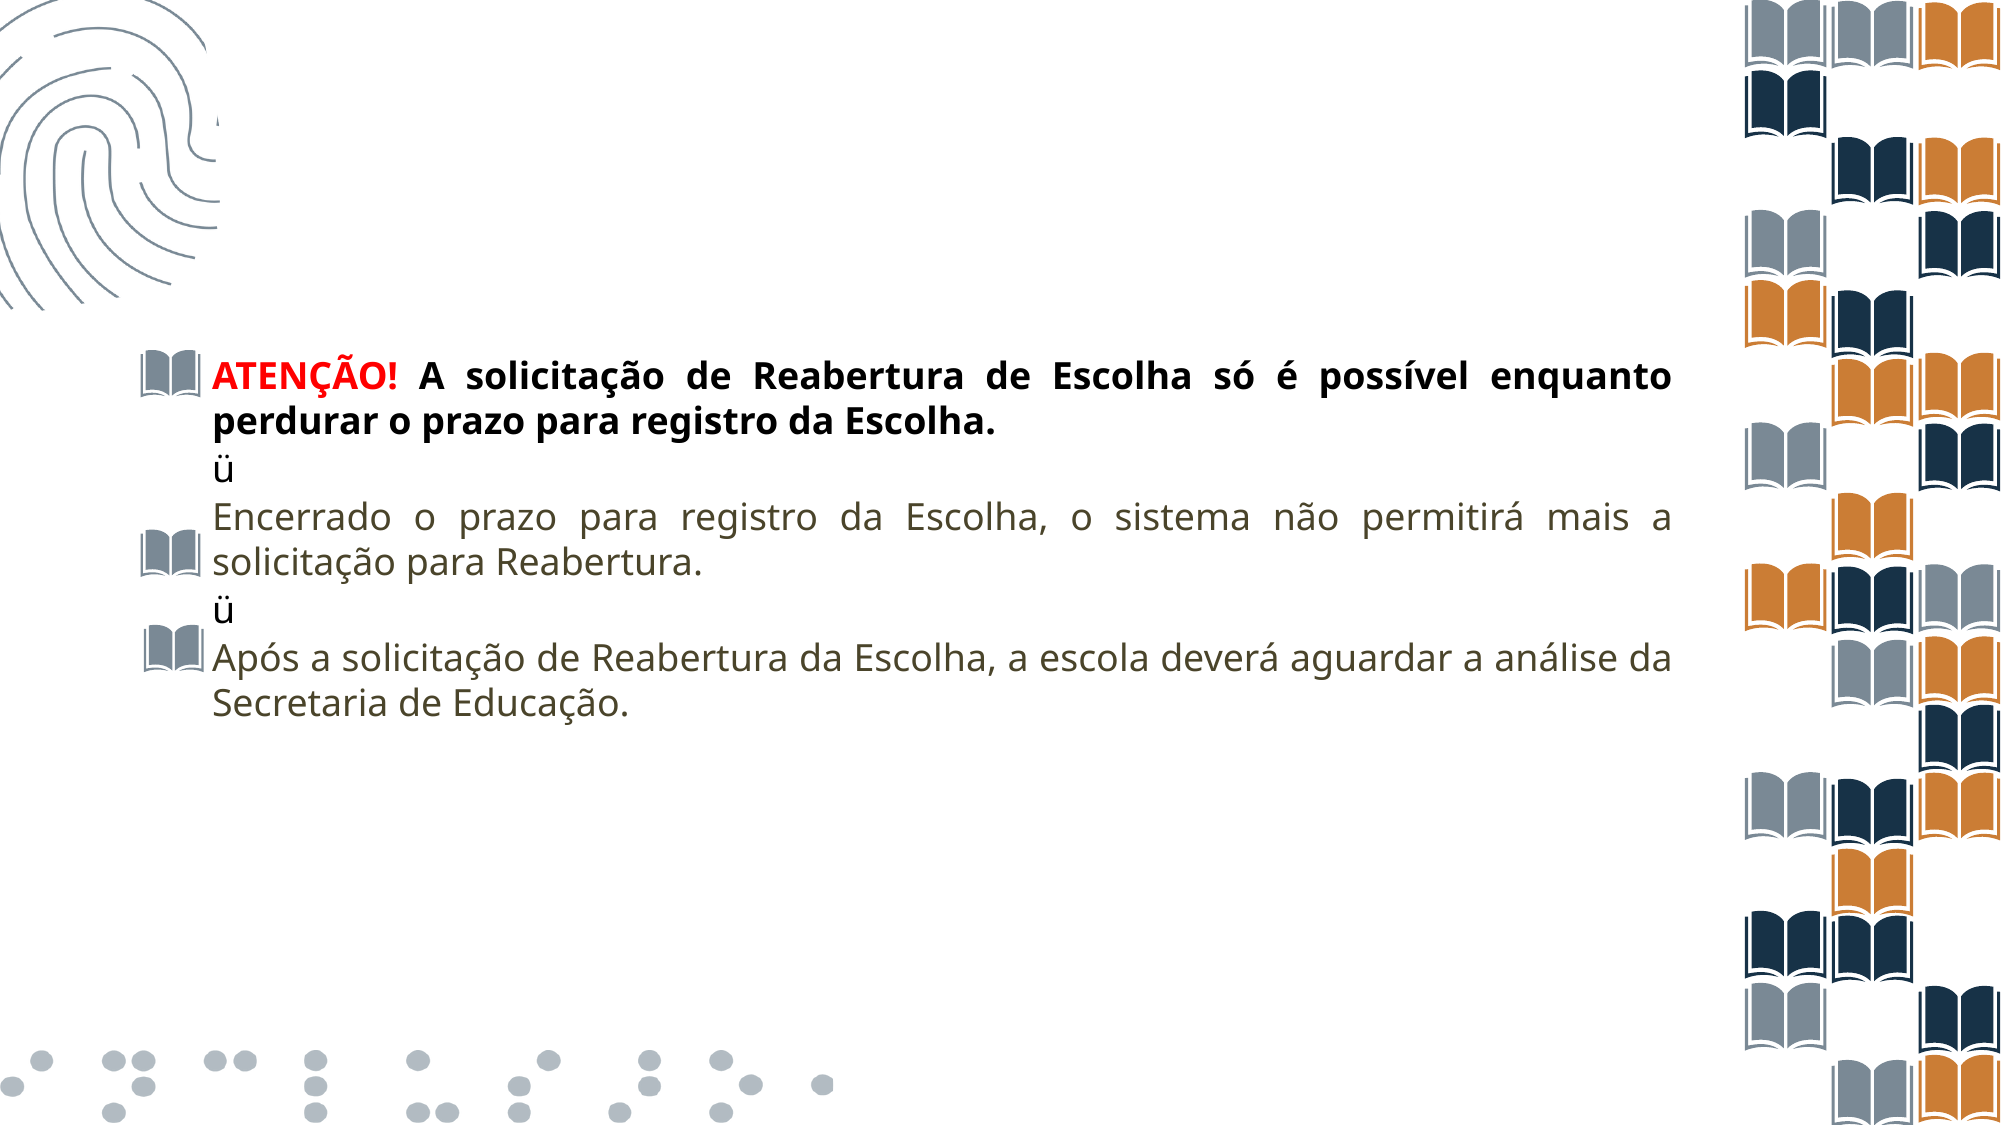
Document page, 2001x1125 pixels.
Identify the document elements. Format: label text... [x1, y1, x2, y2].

text_box [1918, 982, 2000, 1123]
text_box [1831, 489, 1914, 561]
text_box [1831, 0, 1914, 69]
text_box [1918, 561, 2000, 841]
text_box [1918, 207, 2000, 279]
text_box [1744, 0, 1827, 139]
text_box [1831, 636, 1914, 708]
text_box [140, 527, 201, 577]
text_box [1744, 769, 1827, 840]
text_box [143, 622, 204, 673]
text_box [0, 1050, 834, 1123]
text_box [1744, 560, 1827, 632]
text_box ATENÇÃO! A solicitação de Reabertura de Escolha só é possível enquanto perdurar o prazo para registro da Escolha. Encerrado o prazo para registro da Escolha, o sistema não permitirá mais a solicitação para Reabertura. Após a solicitação de Reabertura da Escolha, a escola deverá aguardar a análise da Secretaria de Educação. [197, 344, 1699, 724]
text_box [1918, 134, 2000, 206]
text_box [140, 347, 197, 398]
text_box [1744, 206, 1827, 348]
text_box [1744, 907, 1827, 1051]
text_box [1831, 563, 1914, 635]
text_box [1831, 1056, 1914, 1125]
text_box [1918, 0, 2000, 71]
text_box [0, 0, 246, 318]
text_box [1918, 349, 2000, 492]
text_box [1831, 287, 1914, 427]
text_box [1831, 775, 1914, 984]
text_box [1831, 133, 1914, 205]
text_box [1744, 419, 1827, 491]
